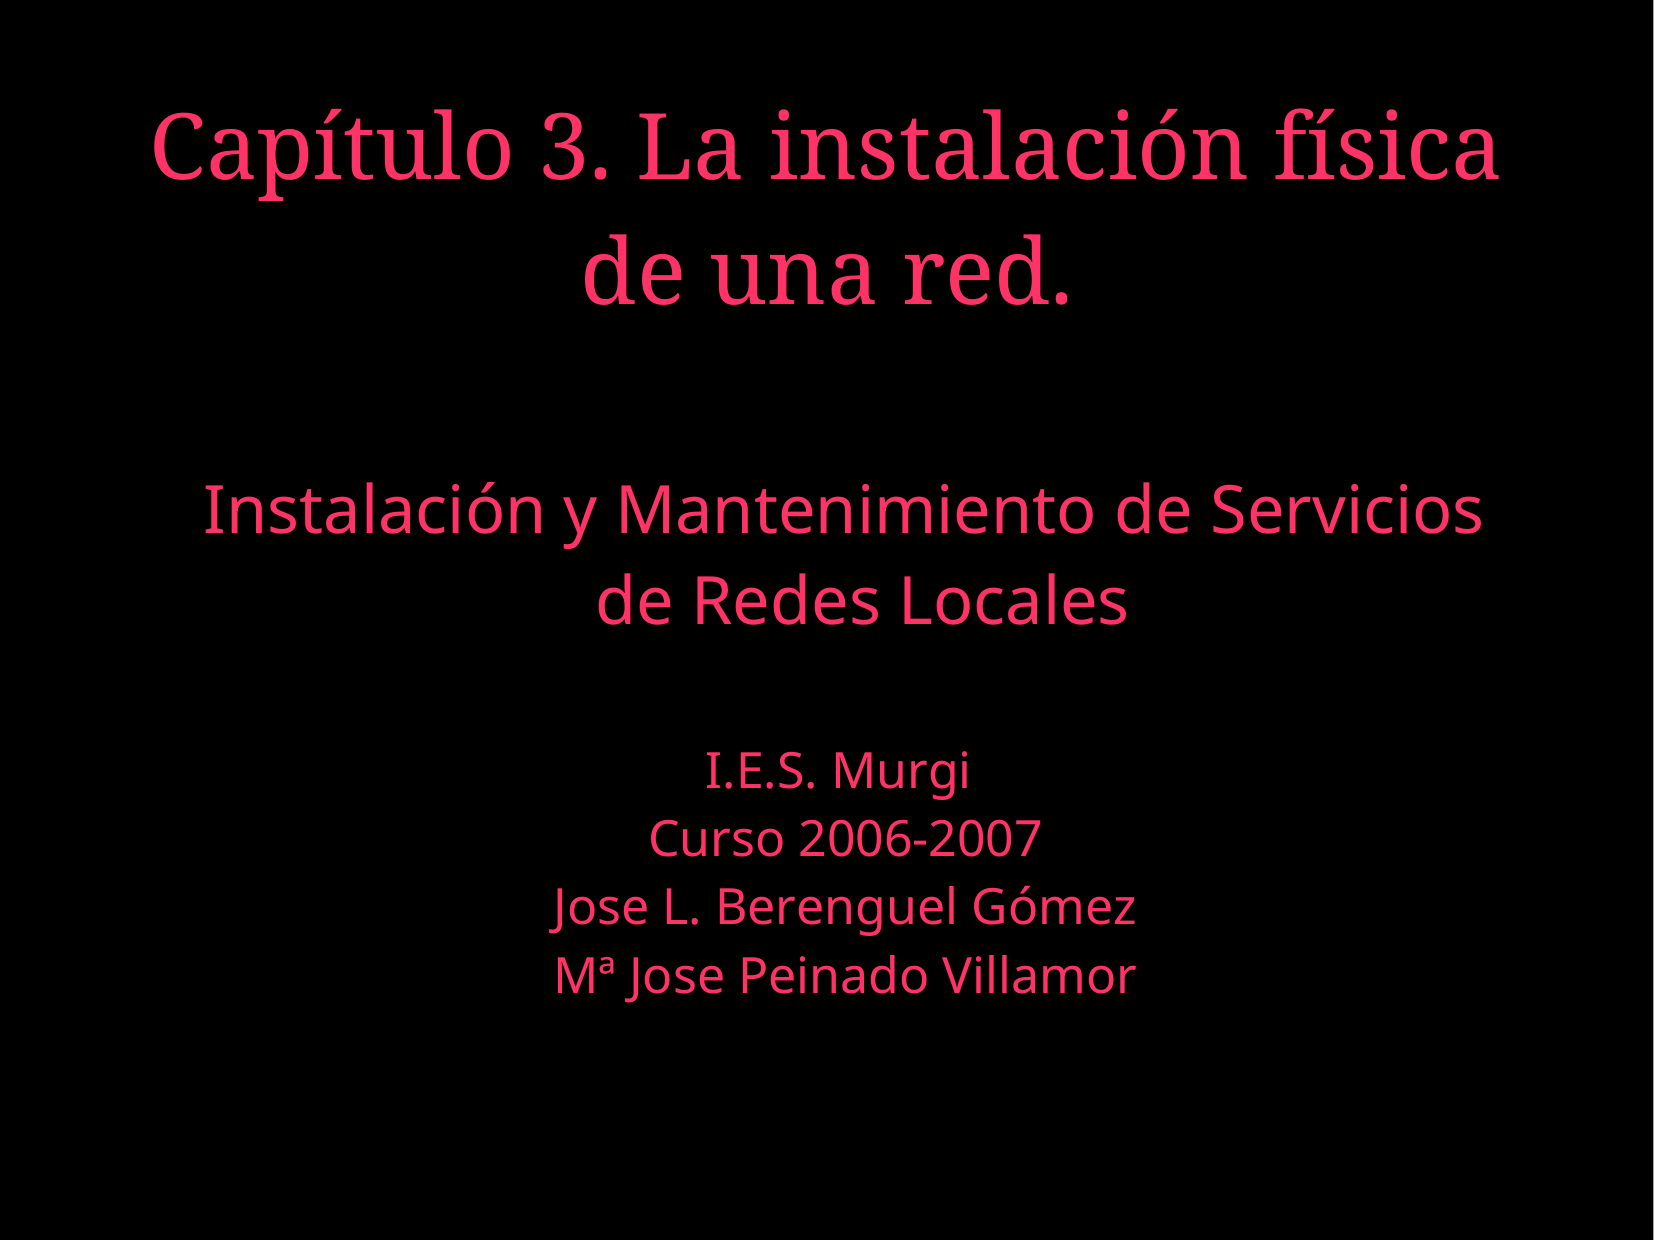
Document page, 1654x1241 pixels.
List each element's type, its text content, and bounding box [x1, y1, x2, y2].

title Capítulo 3. La instalación física de una red. [121, 82, 1534, 331]
subtitle Instalación y Mantenimiento de Servicios de Redes Locales I.E.S. Murgi Curso 2006-2007 Jose L. Berenguel Gómez Mª Jose Peinado Villamor [121, 344, 1534, 1127]
